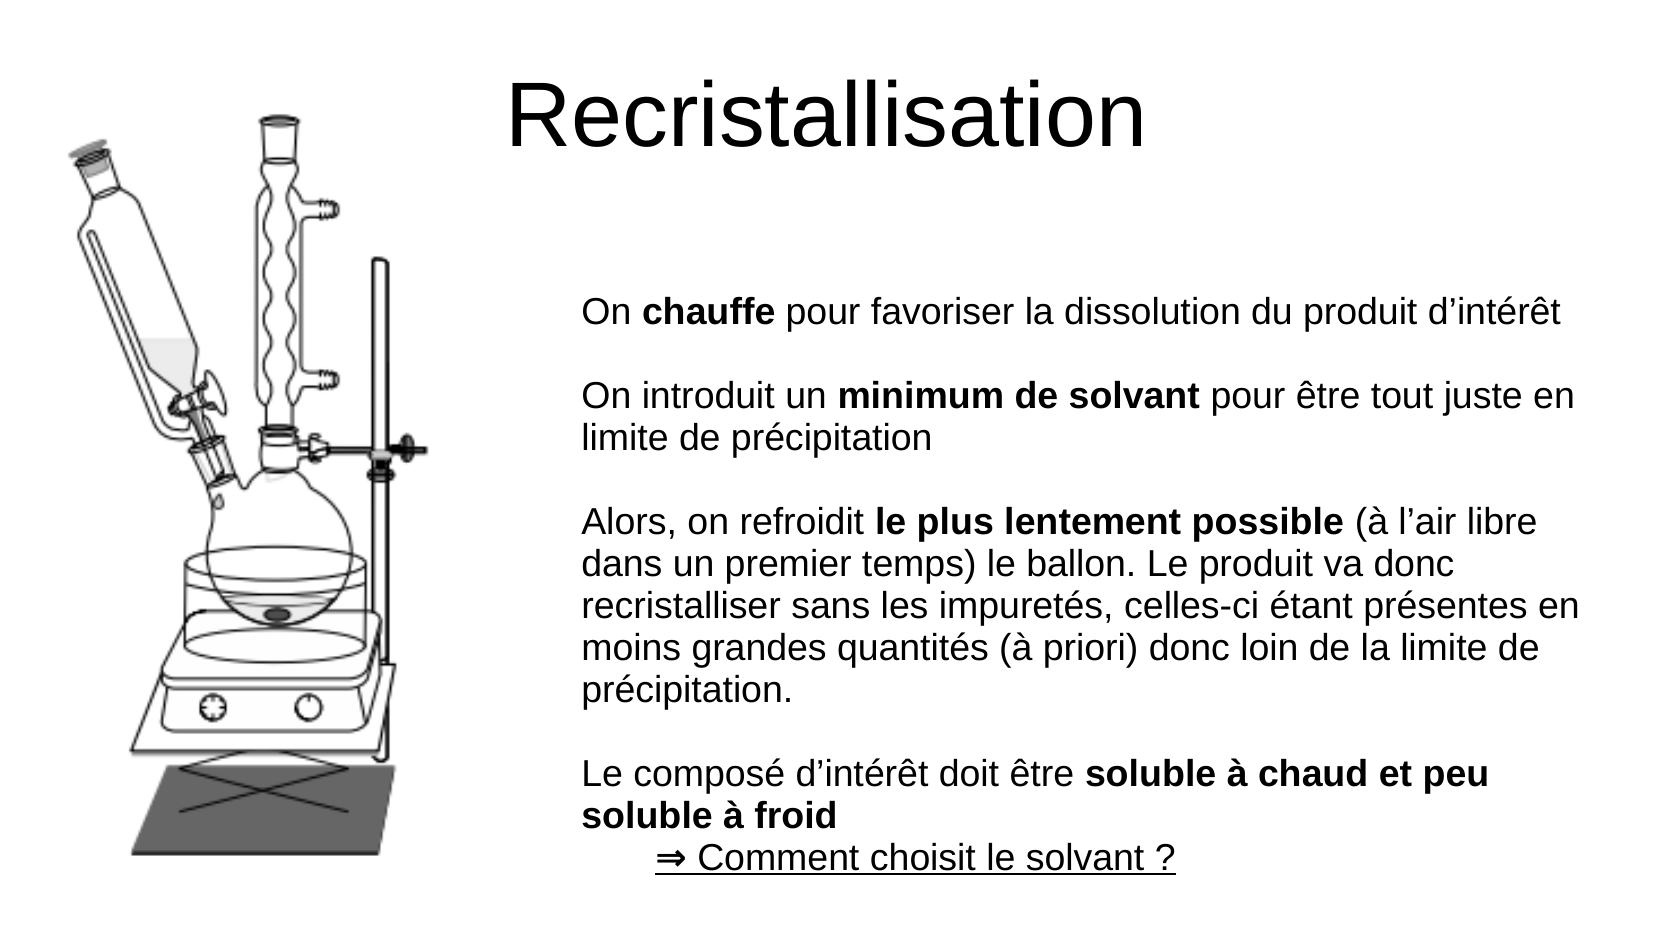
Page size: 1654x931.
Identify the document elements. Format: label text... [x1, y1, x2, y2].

picture [17, 70, 485, 917]
text_box On chauffe pour favoriser la dissolution du produit d’intérêt On introduit un minimum de solvant pour être tout juste en limite de précipitation Alors, on refroidit le plus lentement possible (à l’air libre dans un premier temps) le ballon. Le produit va donc recristalliser sans les impuretés, celles-ci étant présentes en moins grandes quantités (à priori) donc loin de la limite de précipitation. Le composé d’intérêt doit être soluble à chaud et peu soluble à froid ⇒ Comment choisit le solvant ? [566, 283, 1619, 887]
title Recristallisation [82, 37, 1571, 193]
